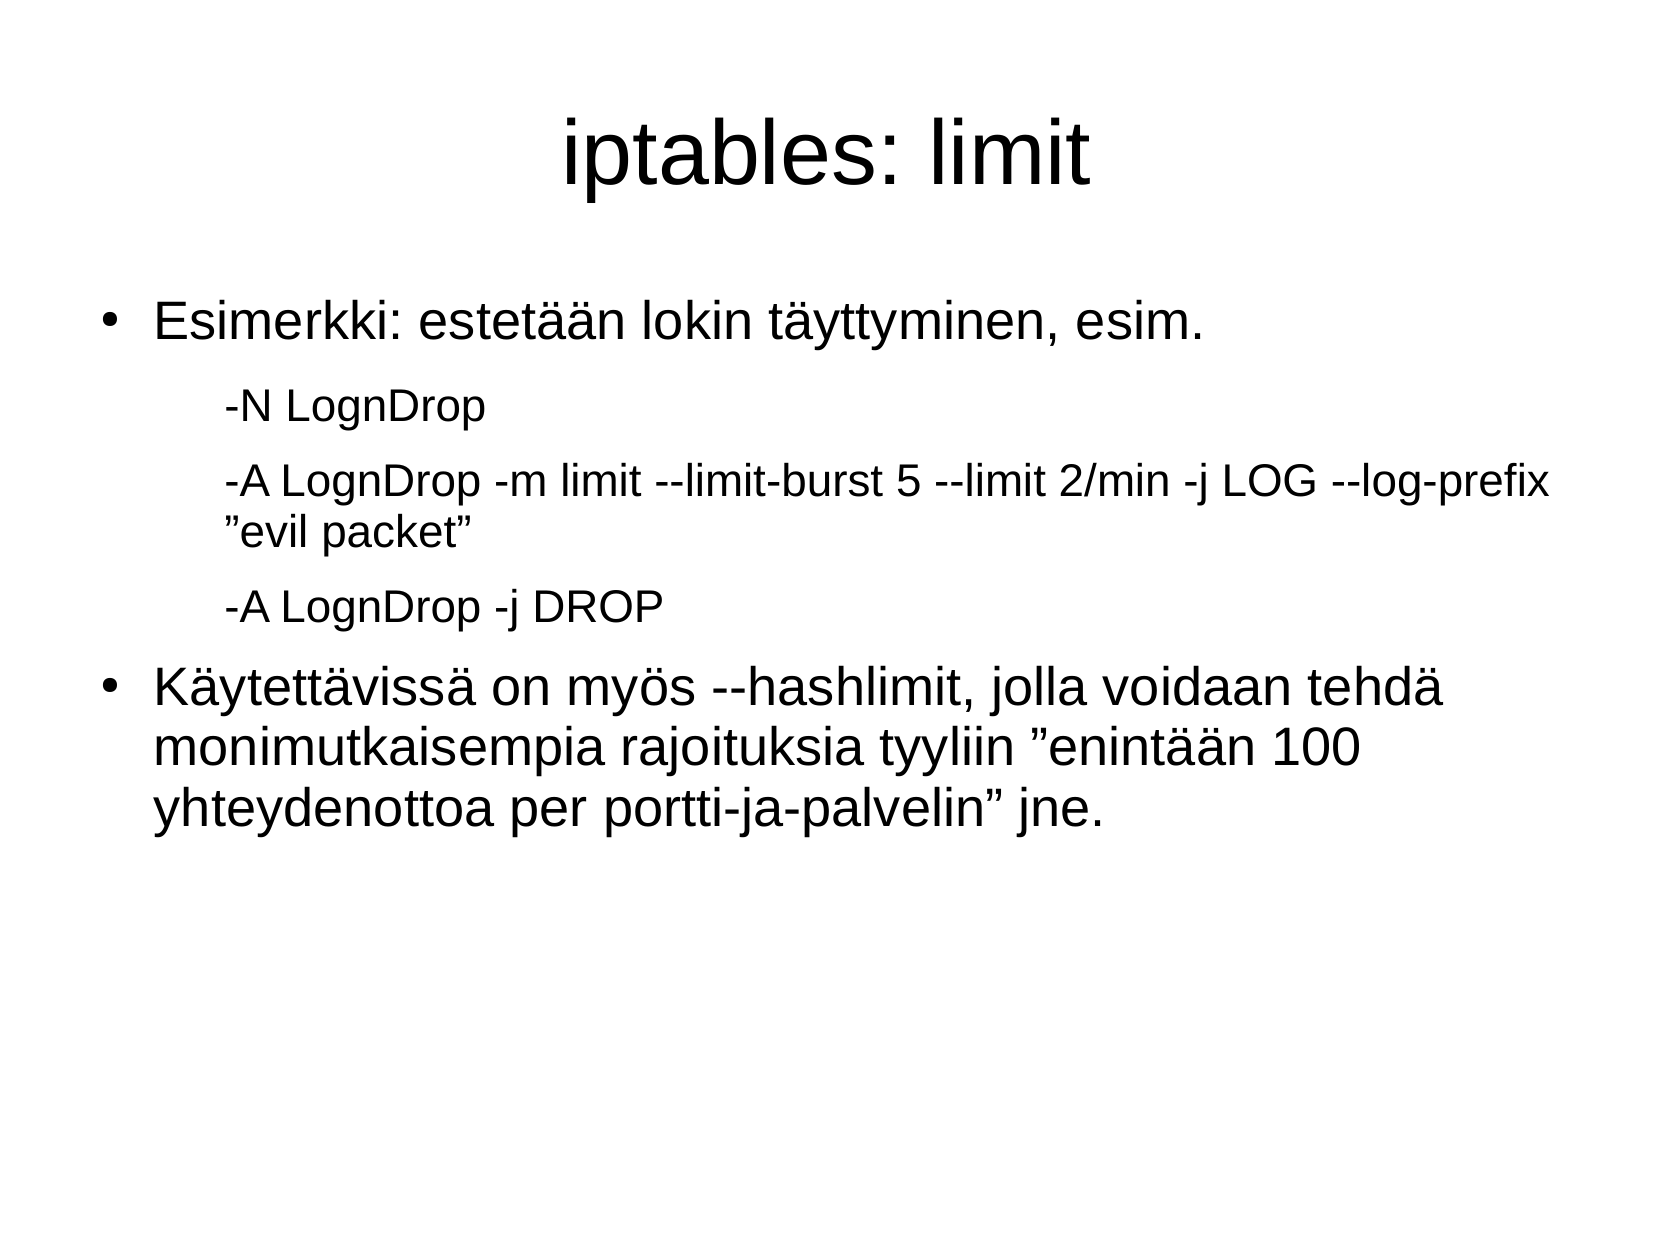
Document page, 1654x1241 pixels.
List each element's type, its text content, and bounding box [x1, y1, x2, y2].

title iptables: limit [82, 49, 1571, 257]
list Esimerkki: estetään lokin täyttyminen, esim. -N LognDrop -A LognDrop -m limit --limit-burst 5 --limit 2/min -j LOG --log-prefix ”evil packet” -A LognDrop -j DROP Käytettävissä on myös --hashlimit, jolla voidaan tehdä monimutkaisempia rajoituksia tyyliin ”enintään 100 yhteydenottoa per portti-ja-palvelin” jne. [82, 290, 1571, 1010]
